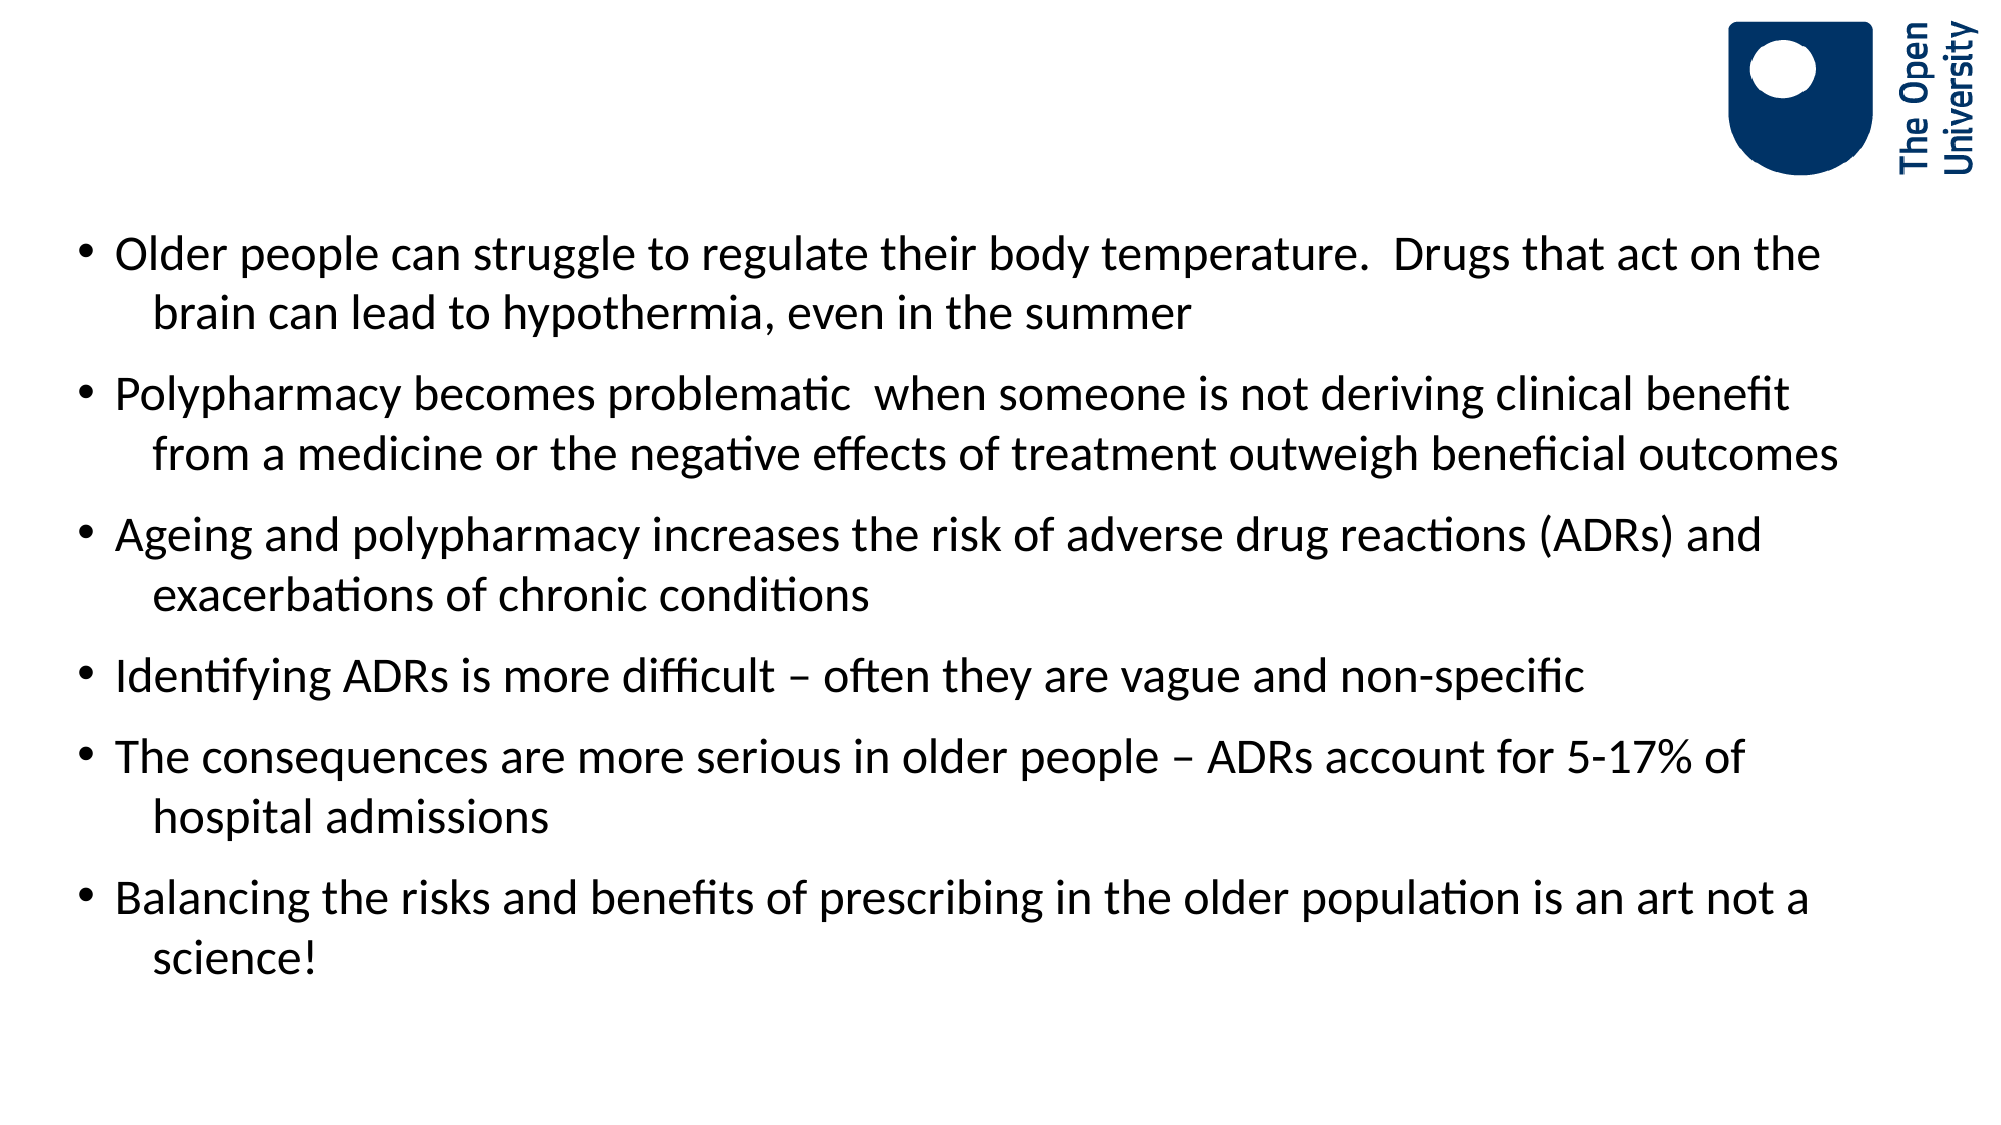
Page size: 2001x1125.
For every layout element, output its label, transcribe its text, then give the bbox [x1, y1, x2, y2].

picture [1727, 18, 1981, 177]
text_box Older people can struggle to regulate their body temperature. Drugs that act on the brain can lead to hypothermia, even in the summer Polypharmacy becomes problematic when someone is not deriving clinical benefit from a medicine or the negative effects of treatment outweigh beneficial outcomes Ageing and polypharmacy increases the risk of adverse drug reactions (ADRs) and exacerbations of chronic conditions Identifying ADRs is more difficult – often they are vague and non-specific The consequences are more serious in older people – ADRs account for 5-17% of hospital admissions Balancing the risks and benefits of prescribing in the older population is an art not a science! [62, 212, 1876, 1000]
